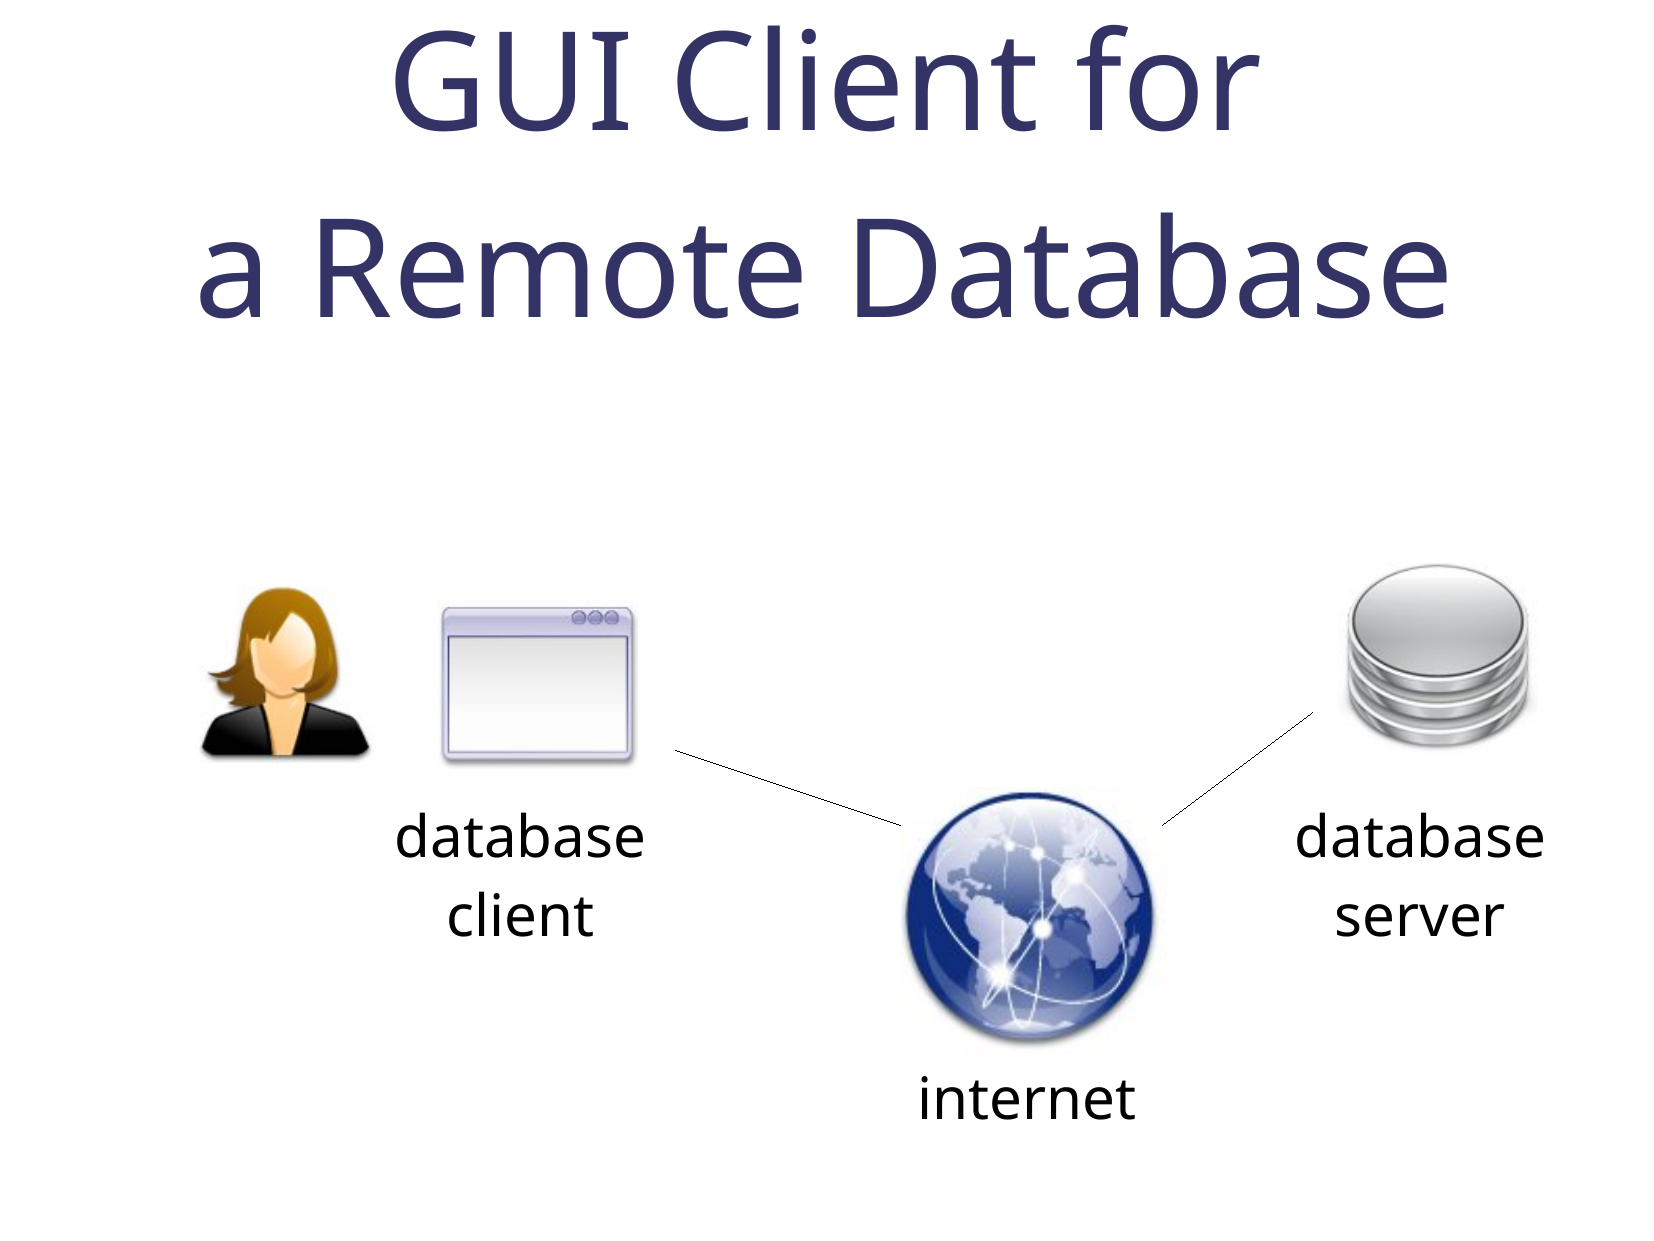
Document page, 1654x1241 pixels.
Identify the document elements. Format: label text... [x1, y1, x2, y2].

text_box database server [1279, 787, 1576, 944]
picture [1337, 562, 1538, 763]
title GUI Client for a Remote Database [37, 3, 1613, 338]
picture [187, 562, 388, 763]
picture [437, 587, 638, 787]
text_box internet [903, 1050, 1163, 1136]
picture [900, 787, 1167, 1055]
text_box database client [379, 787, 676, 944]
